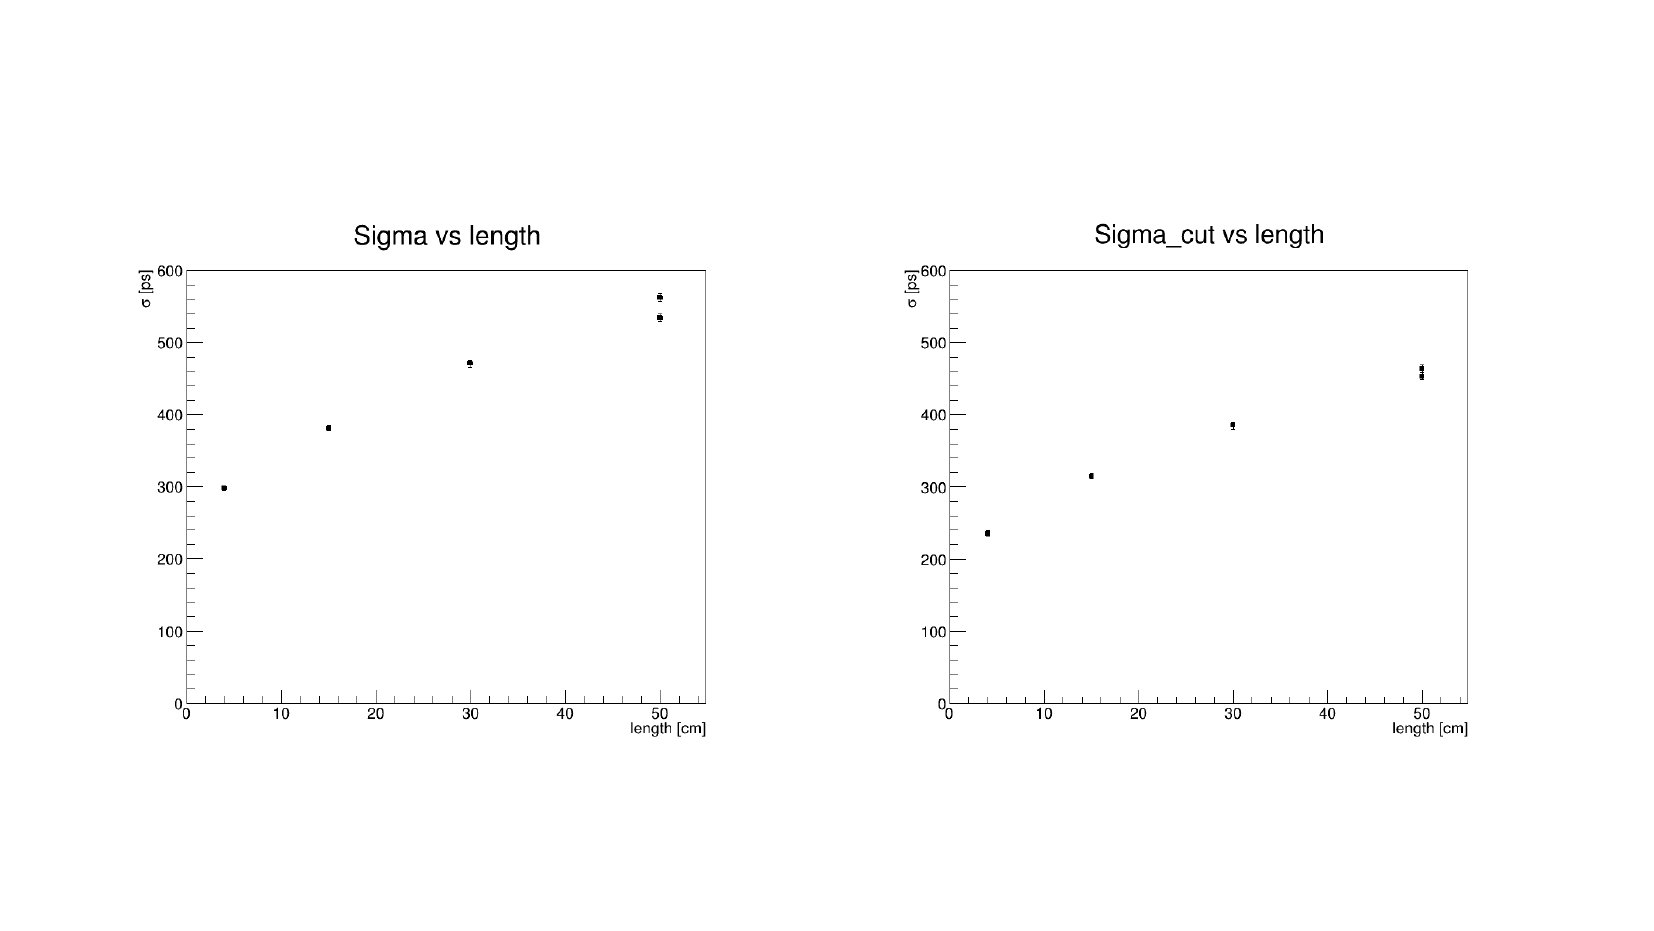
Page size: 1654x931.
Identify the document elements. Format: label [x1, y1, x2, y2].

picture [121, 217, 771, 758]
picture [884, 217, 1533, 758]
